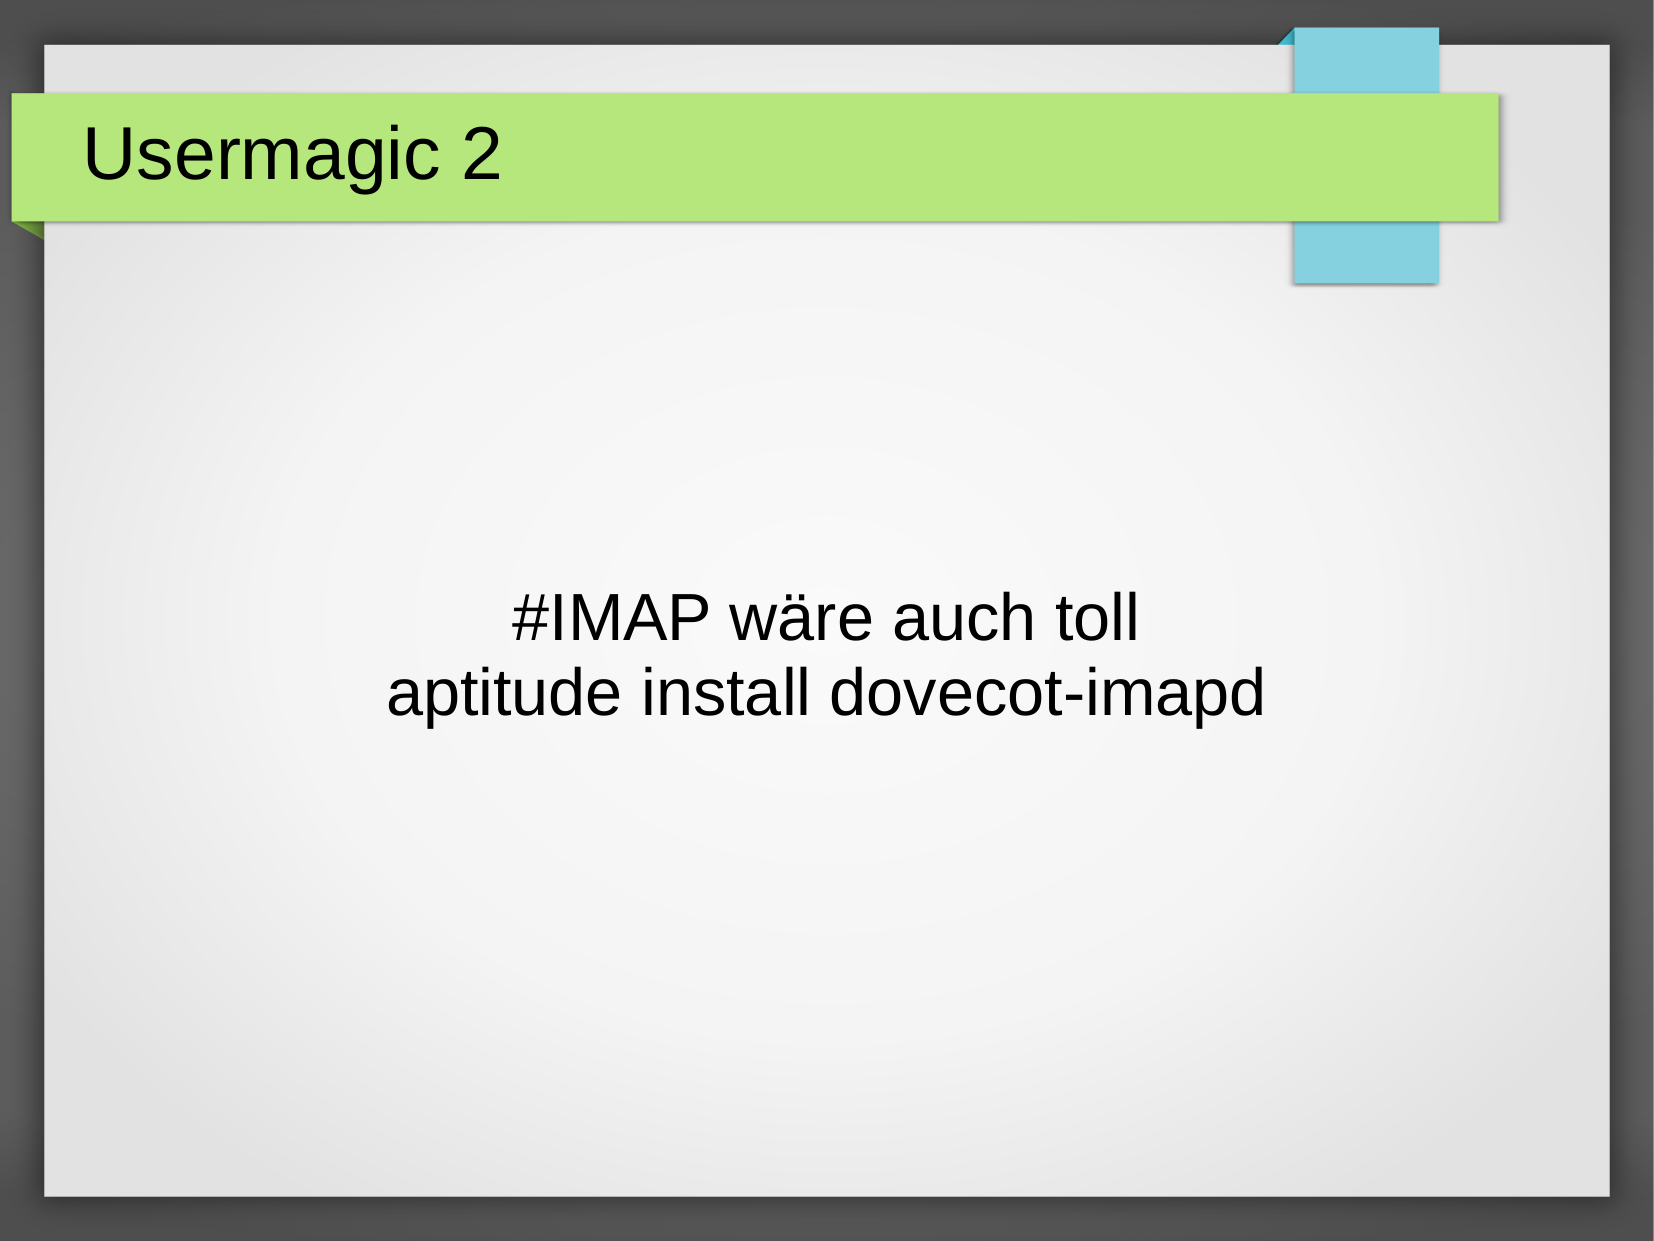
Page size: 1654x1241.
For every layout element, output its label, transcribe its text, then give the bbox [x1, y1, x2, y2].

subtitle #IMAP wäre auch toll aptitude install dovecot-imapd [82, 295, 1571, 1015]
picture [0, 0, 1654, 1241]
title Usermagic 2 [82, 94, 1264, 213]
